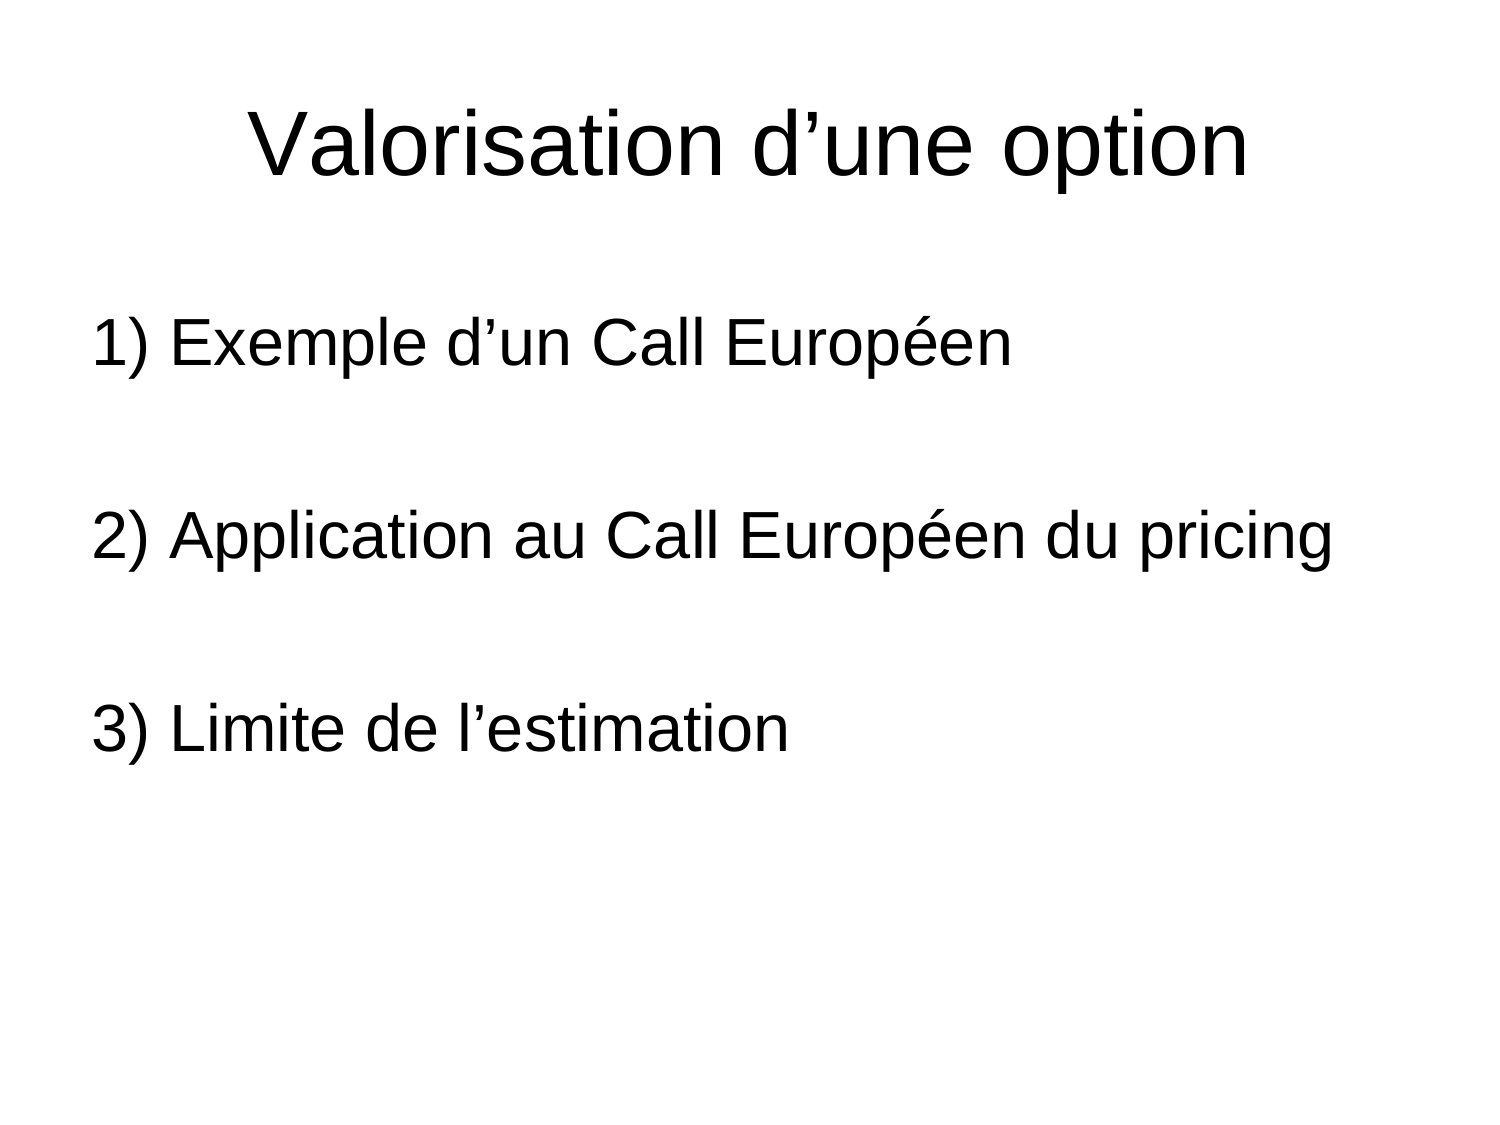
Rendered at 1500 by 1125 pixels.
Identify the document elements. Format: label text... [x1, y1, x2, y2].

title Valorisation d’une option [75, 45, 1426, 233]
list 1) Exemple d’un Call Européen 2) Application au Call Européen du pricing 3) Limite de l’estimation [76, 290, 1427, 1005]
